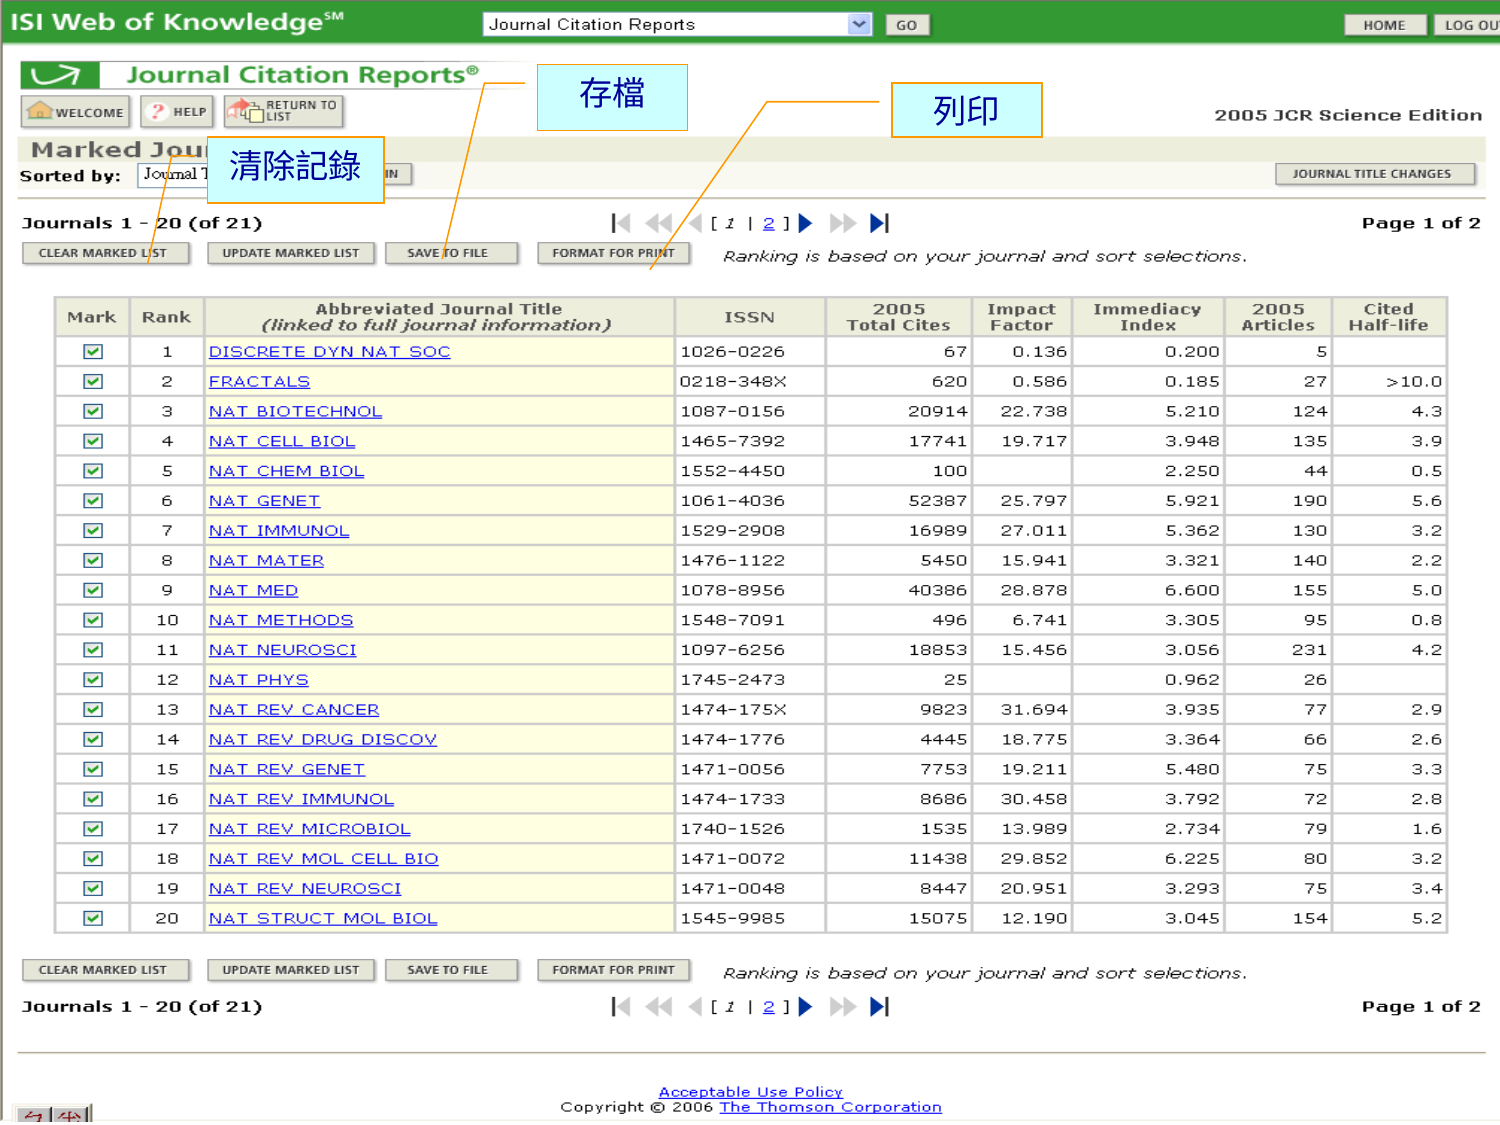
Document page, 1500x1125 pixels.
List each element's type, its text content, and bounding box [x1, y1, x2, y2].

text_box 列印 [892, 83, 1042, 137]
text_box 清除記錄 [207, 137, 384, 203]
picture [0, 0, 1500, 1122]
text_box 存檔 [538, 64, 688, 131]
